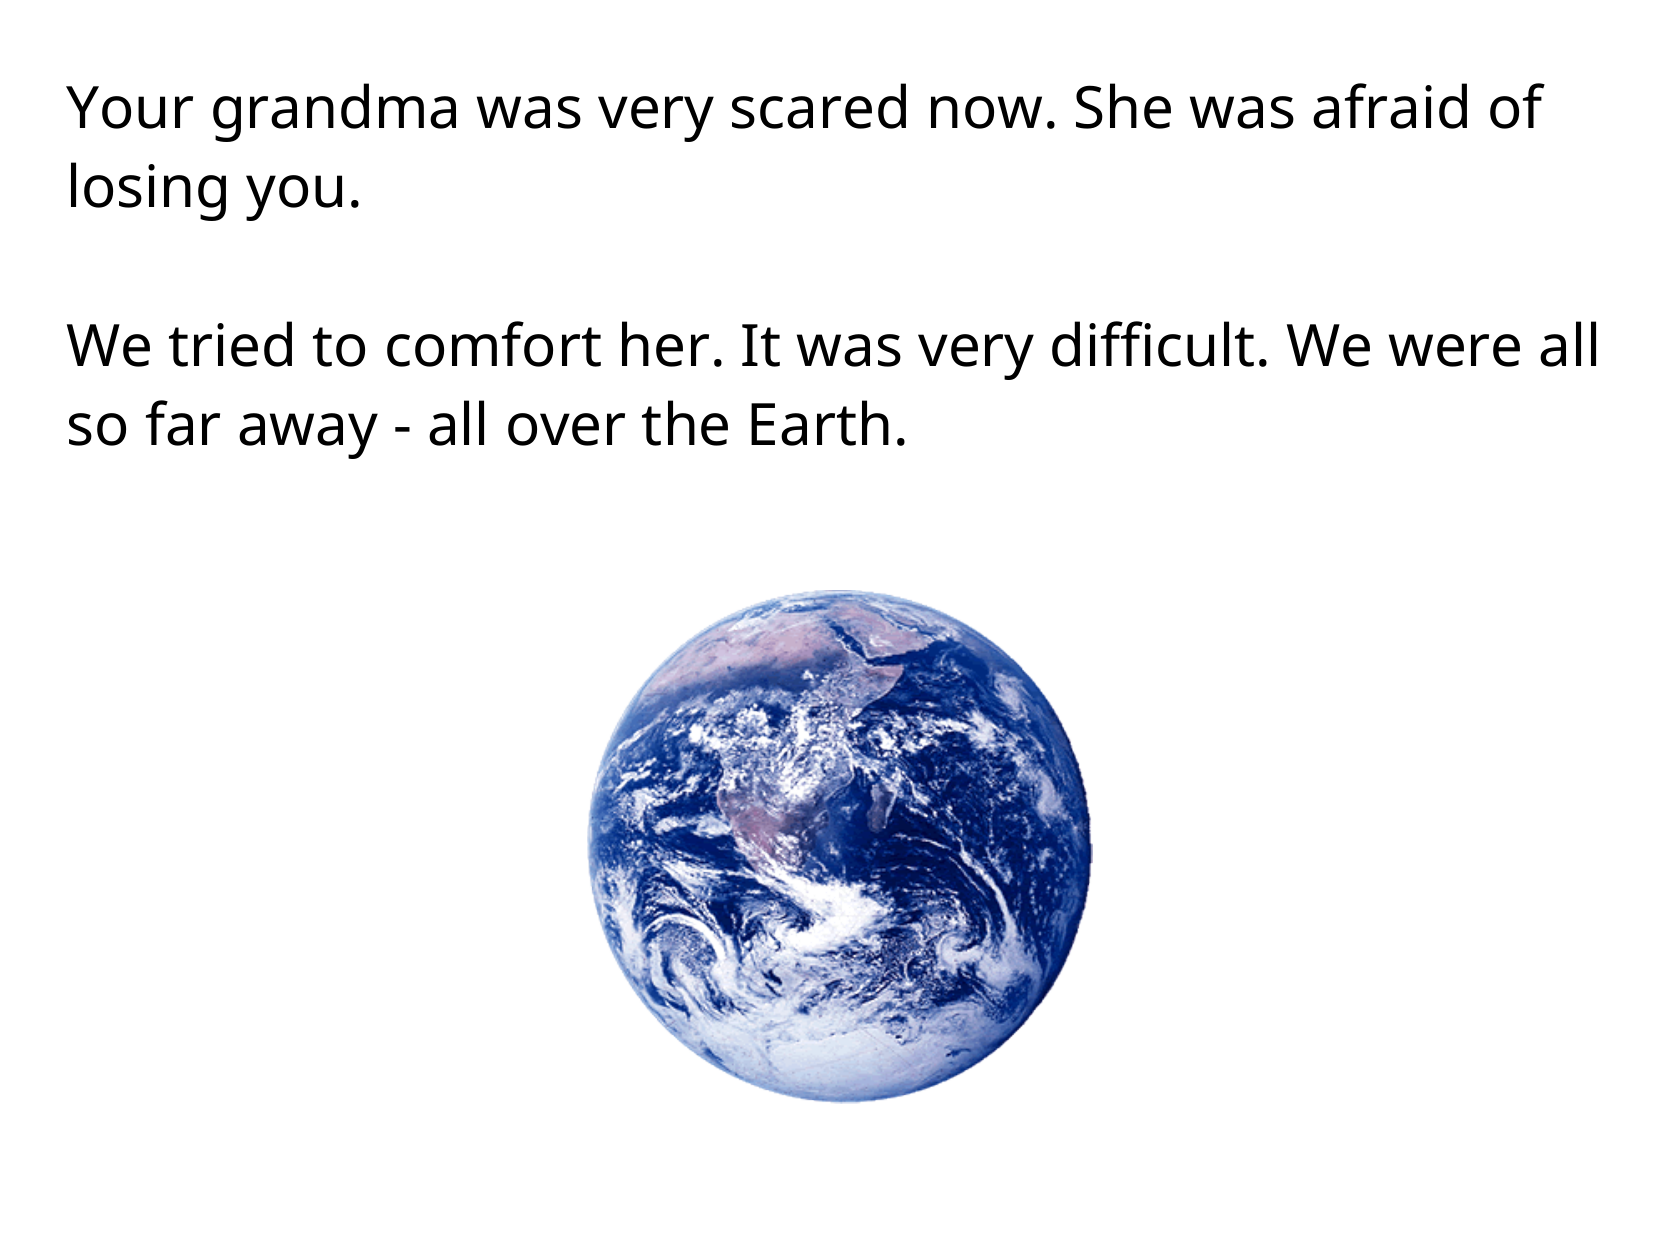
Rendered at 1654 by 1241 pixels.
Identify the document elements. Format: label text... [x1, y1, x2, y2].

text_box Your grandma was very scared now. She was afraid of losing you. We tried to comfort her. It was very difficult. We were all so far away - all over the Earth. [51, 59, 1621, 503]
picture [587, 590, 1093, 1104]
